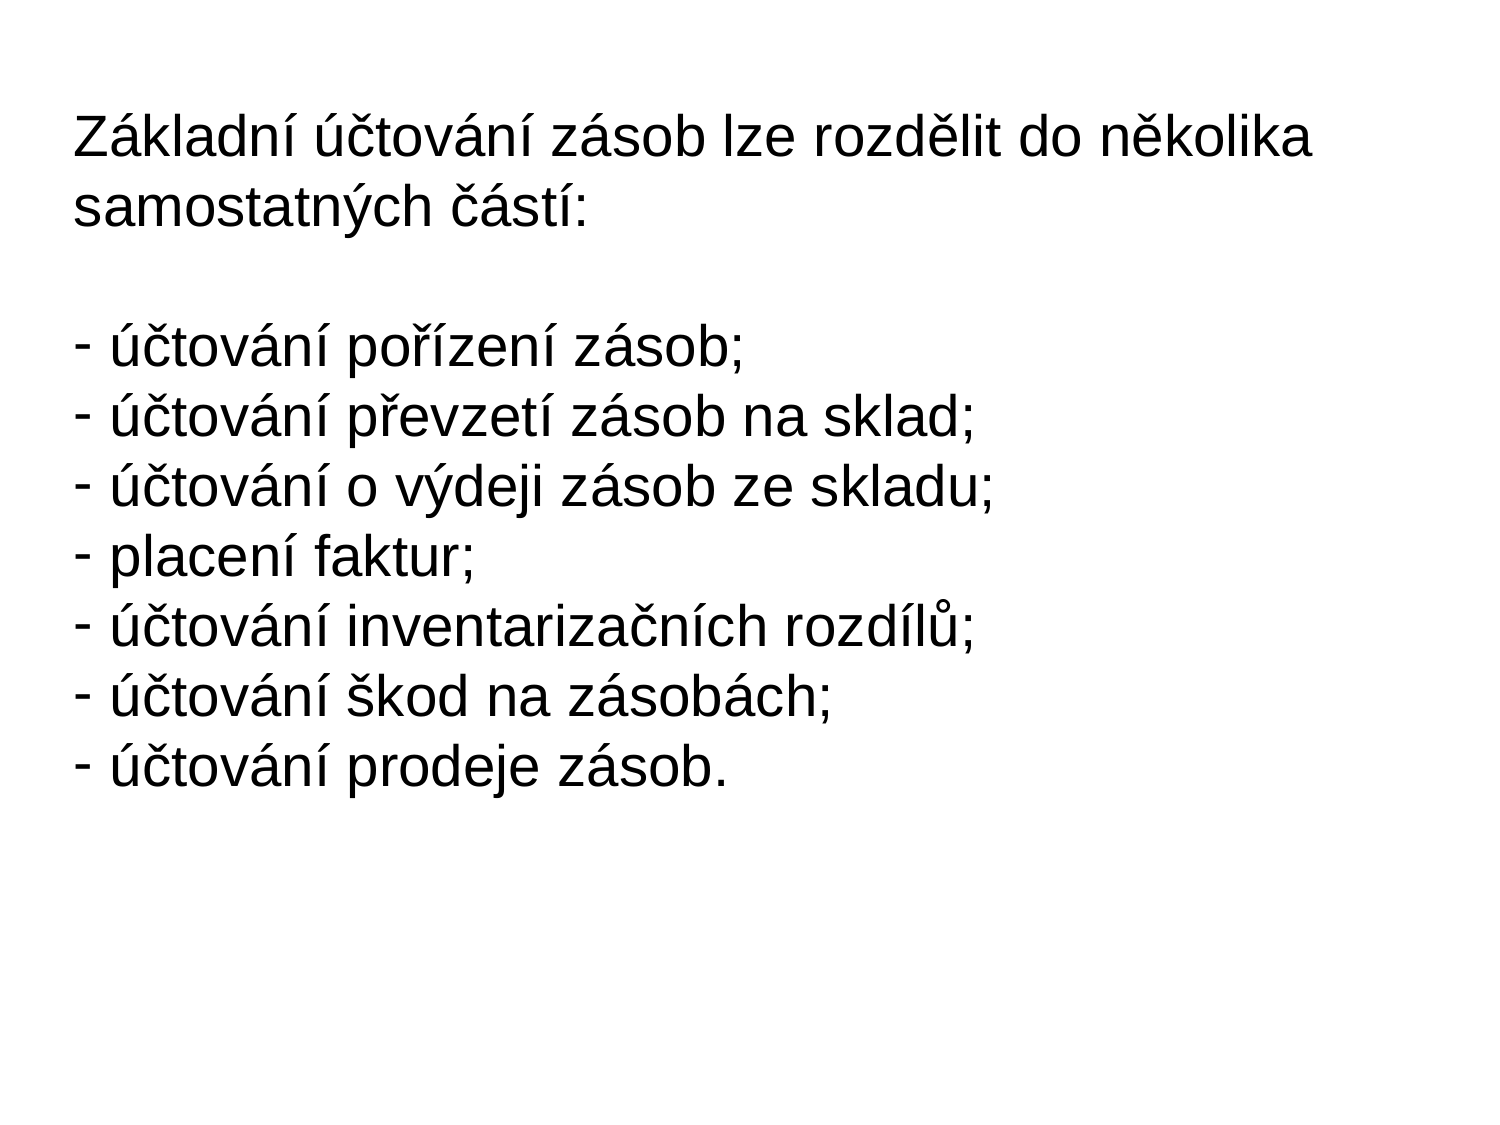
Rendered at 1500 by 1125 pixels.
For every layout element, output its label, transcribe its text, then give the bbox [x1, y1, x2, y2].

text_box Základní účtování zásob lze rozdělit do několika samostatných částí: účtování pořízení zásob; účtování převzetí zásob na sklad; účtování o výdeji zásob ze skladu; placení faktur; účtování inventarizačních rozdílů; účtování škod na zásobách; účtování prodeje zásob. [59, 90, 1347, 876]
